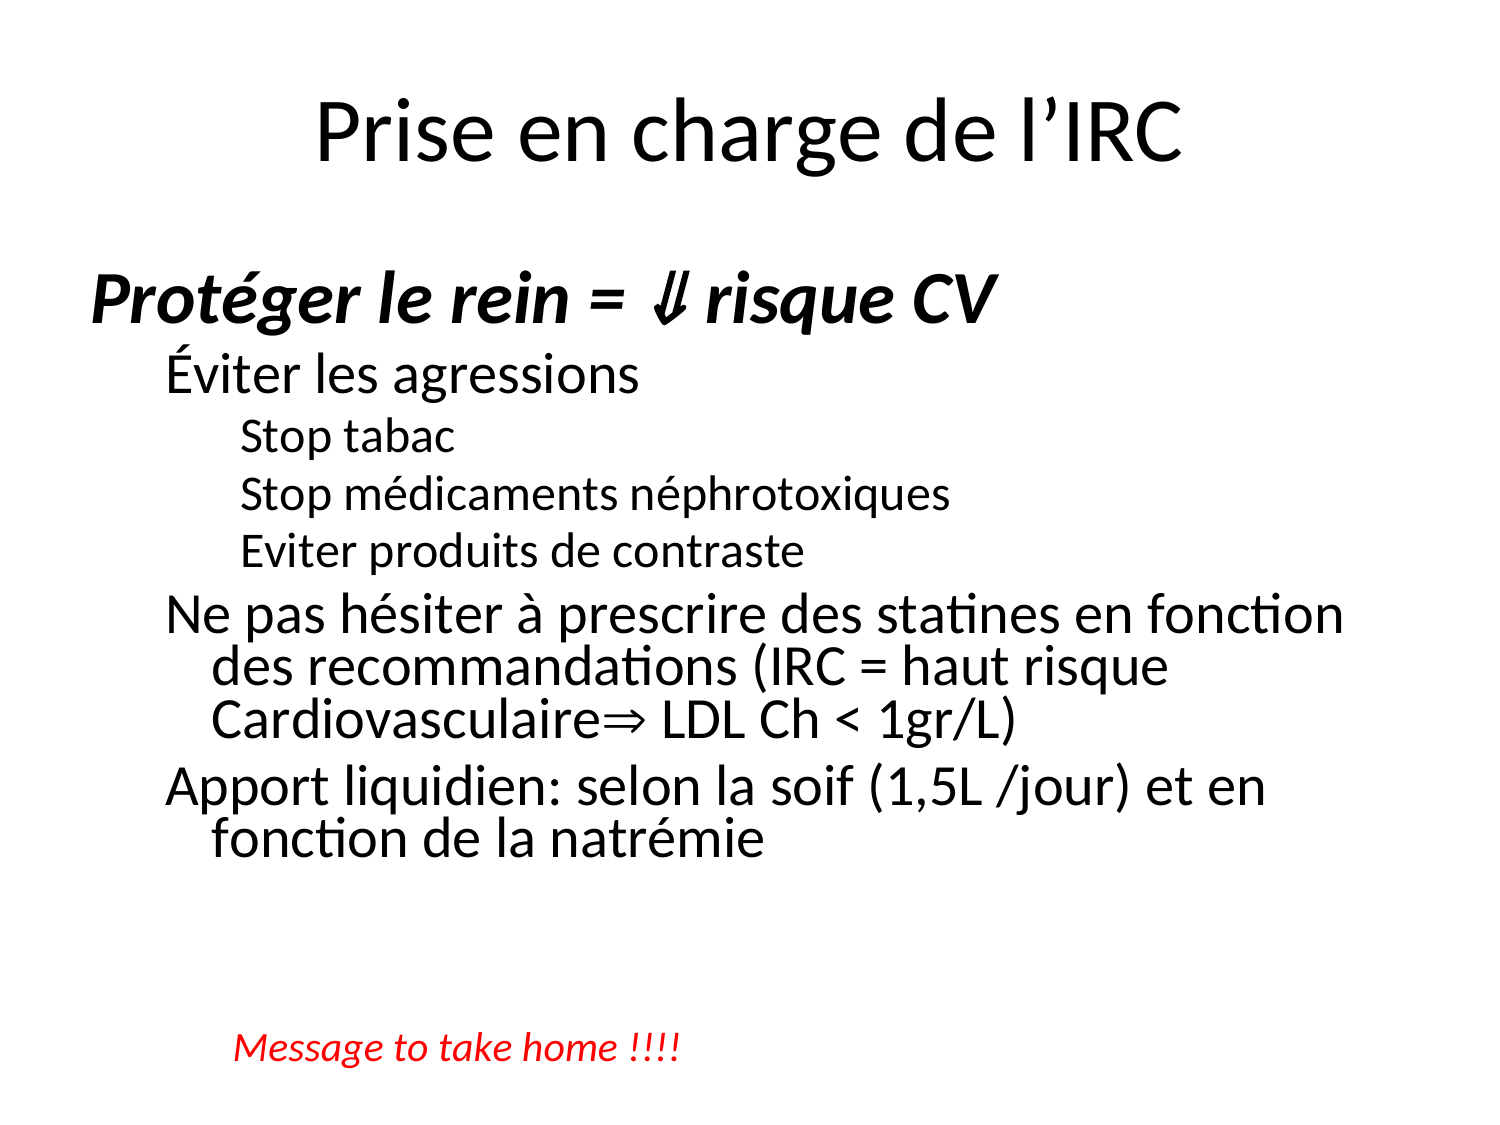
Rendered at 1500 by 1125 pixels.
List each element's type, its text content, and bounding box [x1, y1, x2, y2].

title Prise en charge de l’IRC [75, 45, 1426, 233]
text_box Message to take home !!!! [218, 1022, 697, 1125]
list Protéger le rein =  risque CV Éviter les agressions Stop tabac Stop médicaments néphrotoxiques Eviter produits de contraste Ne pas hésiter à prescrire des statines en fonction des recommandations (IRC = haut risque Cardiovasculaire LDL Ch < 1gr/L) Apport liquidien: selon la soif (1,5L /jour) et en fonction de la natrémie [75, 262, 1426, 1006]
